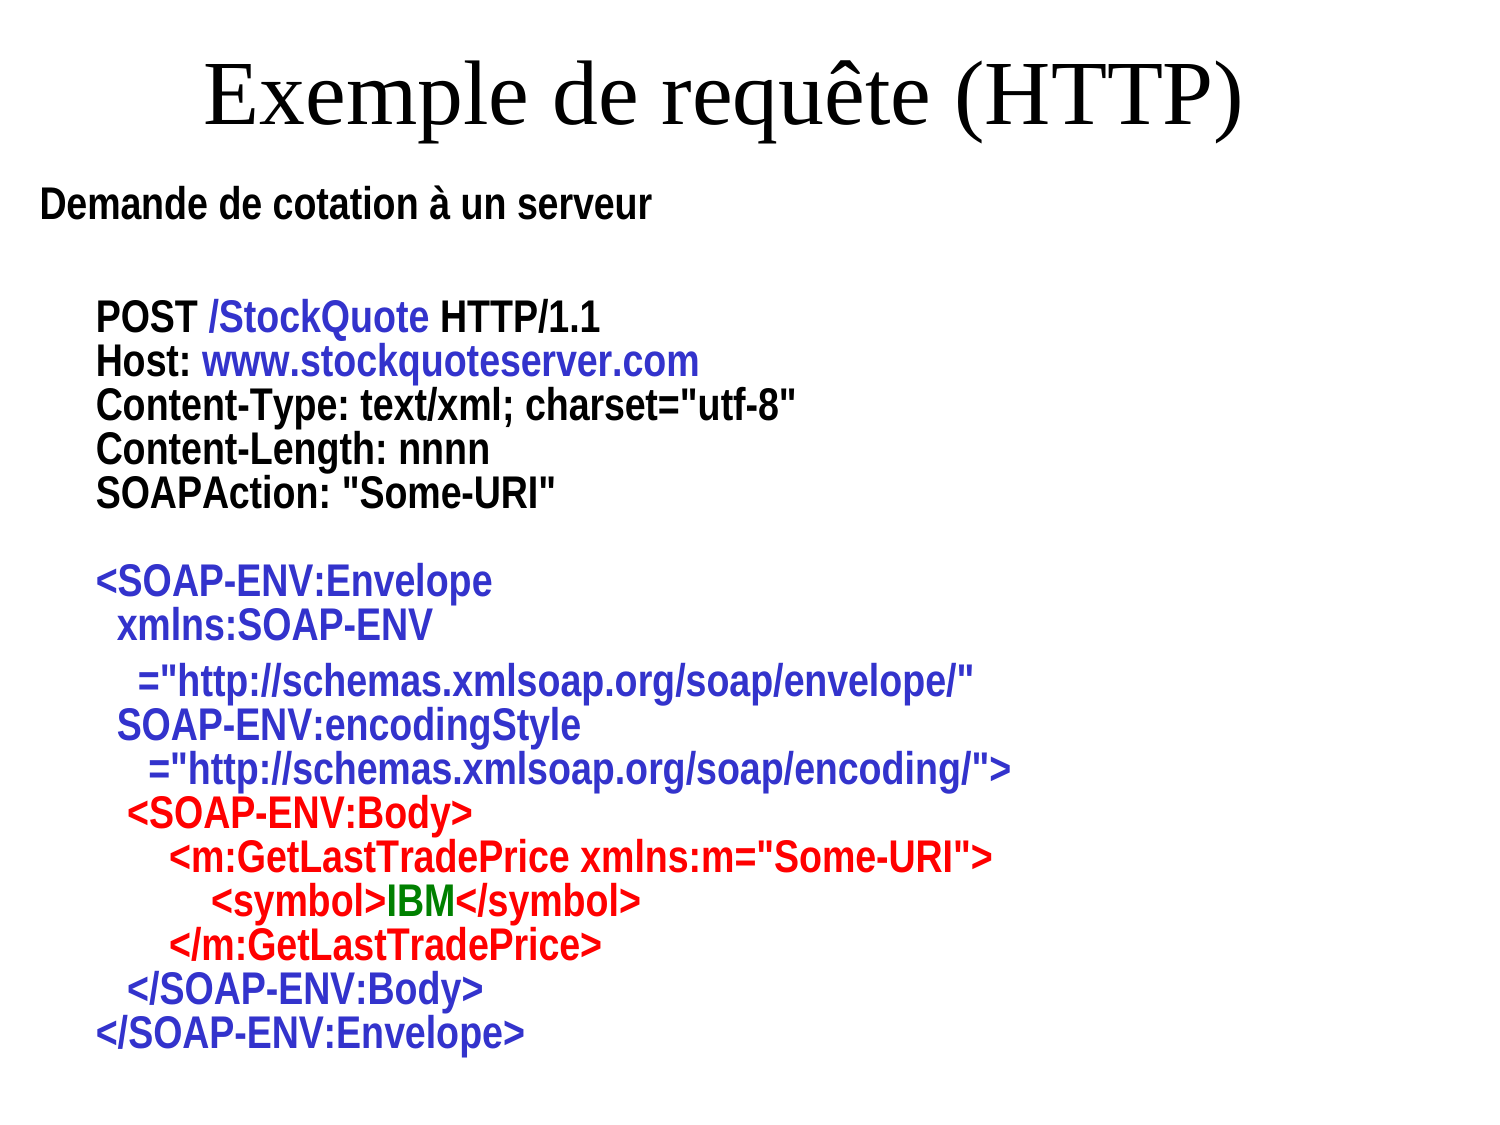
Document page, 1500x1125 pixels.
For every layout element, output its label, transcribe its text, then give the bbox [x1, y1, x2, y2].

text_box Demande de cotation à un serveur POST /StockQuote HTTP/1.1 Host: www.stockquoteserver.com Content-Type: text/xml; charset="utf-8" Content-Length: nnnn SOAPAction: "Some-URI" <SOAP-ENV:Envelope xmlns:SOAP-ENV ="http://schemas.xmlsoap.org/soap/envelope/" SOAP-ENV:encodingStyle ="http://schemas.xmlsoap.org/soap/encoding/"> <SOAP-ENV:Body> <m:GetLastTradePrice xmlns:m="Some-URI"> <symbol>IBM</symbol> </m:GetLastTradePrice> </SOAP-ENV:Body> </SOAP-ENV:Envelope> [24, 177, 1500, 1088]
title Exemple de requête (HTTP) [87, 0, 1363, 177]
